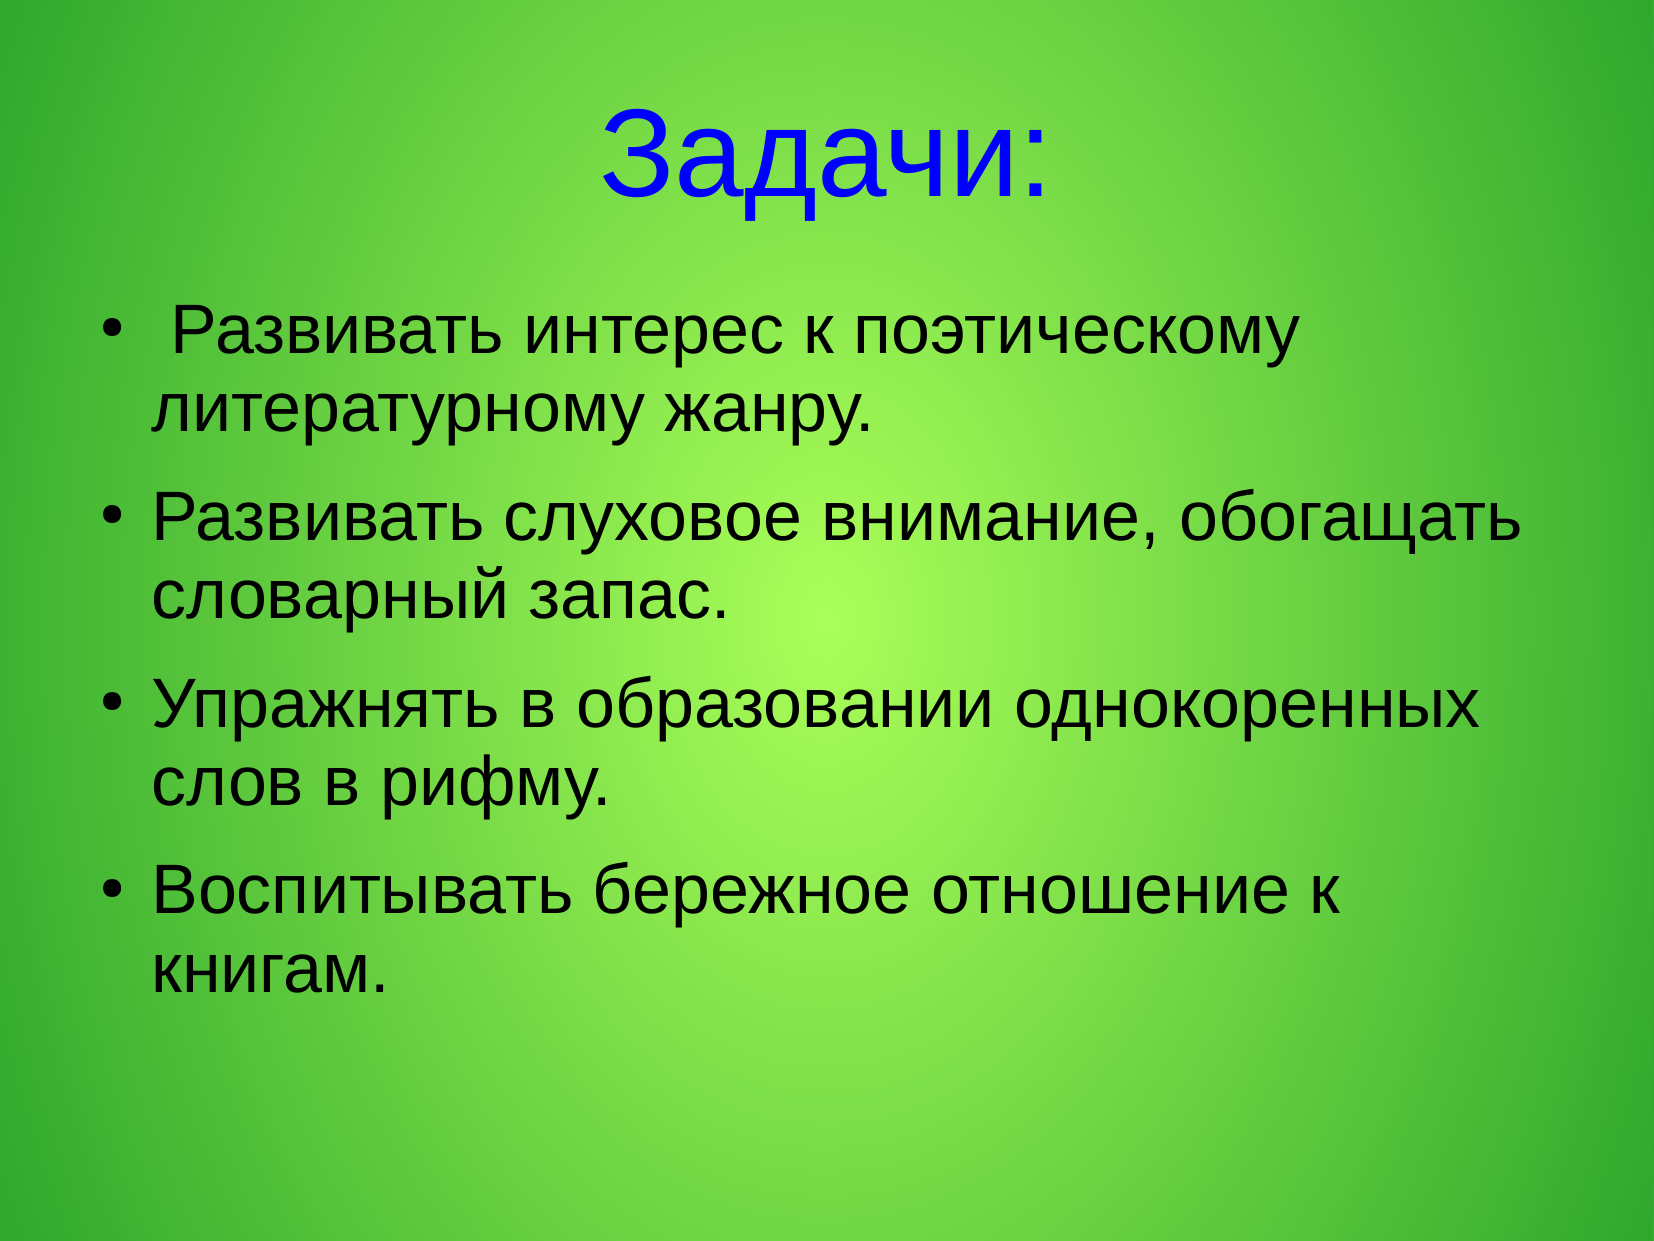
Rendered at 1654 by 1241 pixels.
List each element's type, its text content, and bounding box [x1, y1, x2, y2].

list Развивать интерес к поэтическому литературному жанру. Развивать слуховое внимание, обогащать словарный запас. Упражнять в образовании однокоренных слов в рифму. Воспитывать бережное отношение к книгам. [82, 290, 1571, 1010]
title Задачи: [82, 49, 1571, 257]
